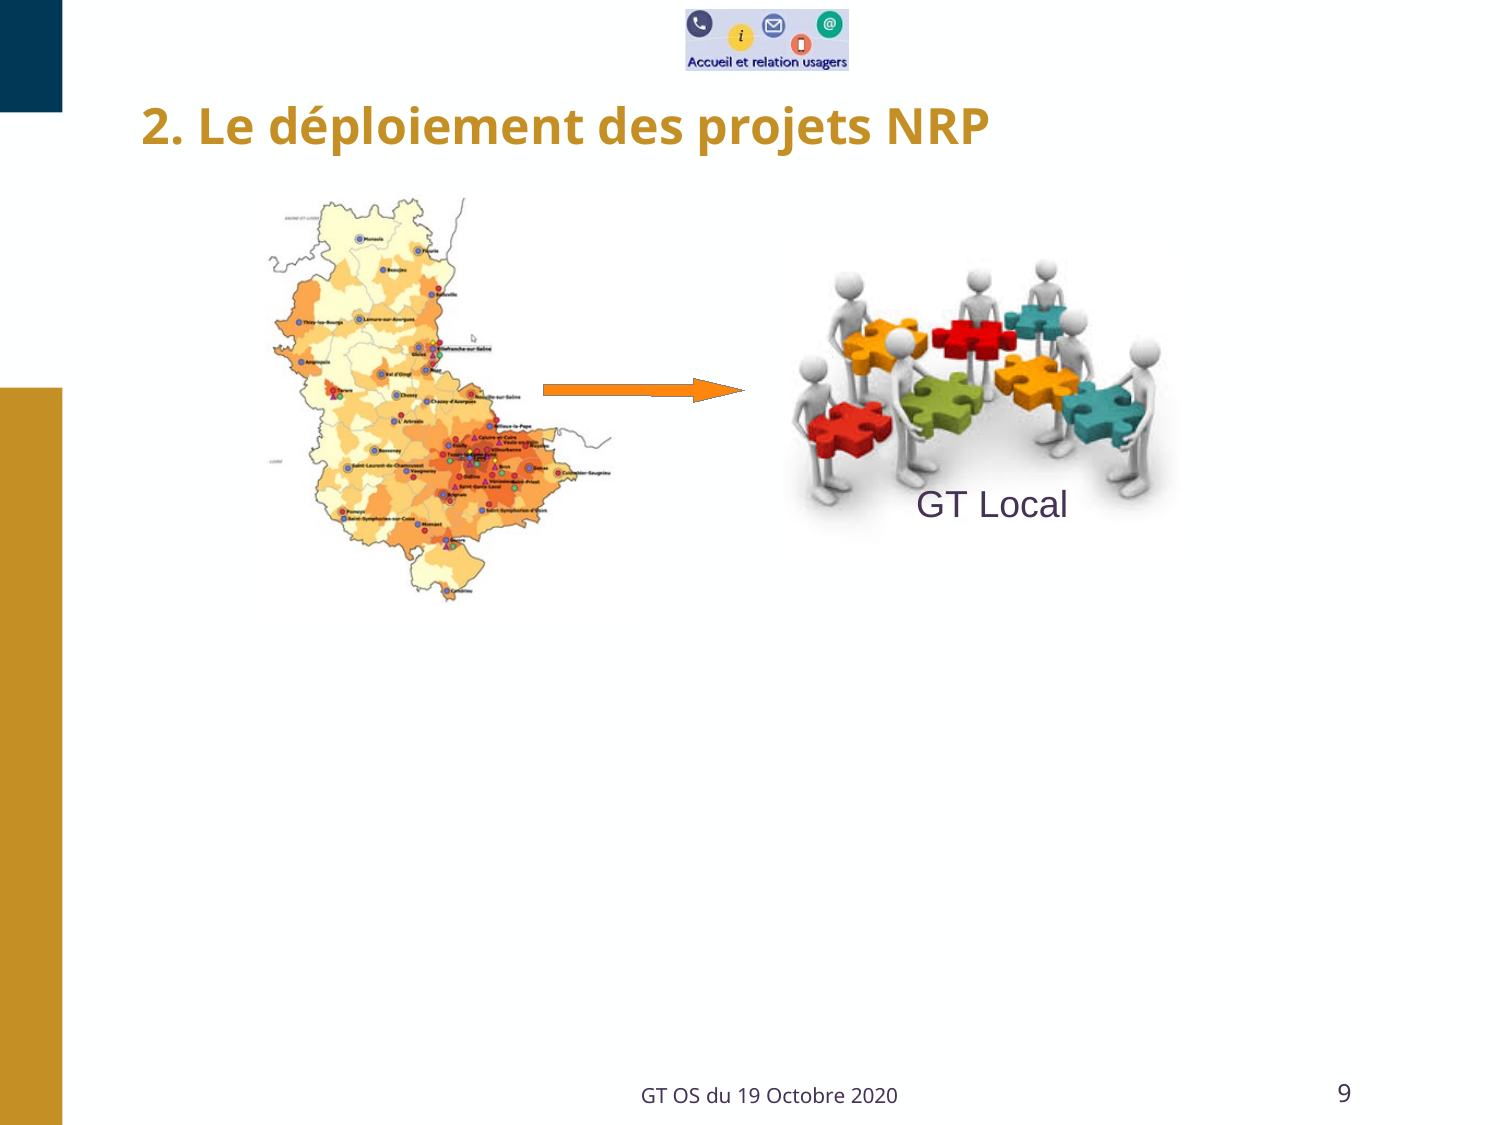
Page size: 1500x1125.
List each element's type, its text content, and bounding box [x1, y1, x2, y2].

text_box GT Local [838, 472, 1146, 544]
picture [685, 9, 849, 70]
text_box [543, 378, 745, 403]
picture [779, 247, 1180, 556]
picture [248, 184, 638, 620]
title 2. Le déploiement des projets NRP [141, 70, 1428, 185]
